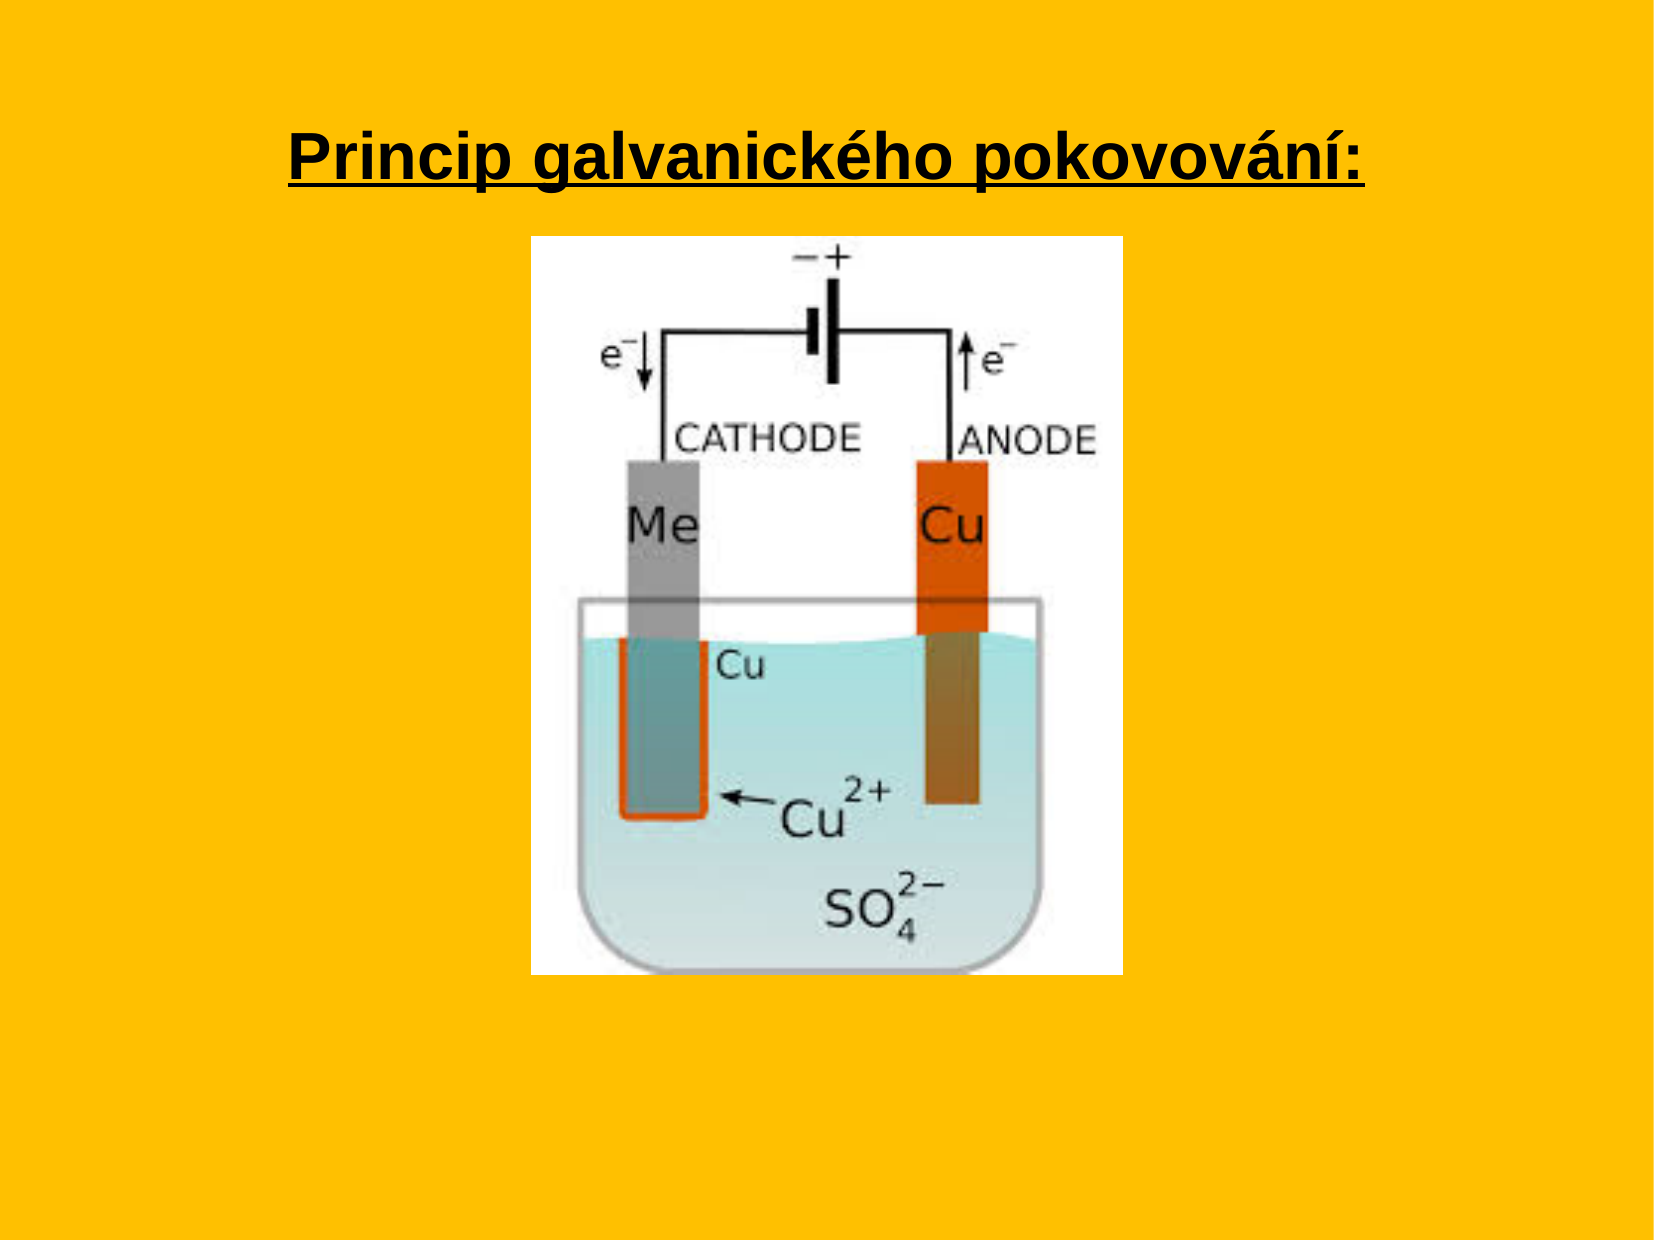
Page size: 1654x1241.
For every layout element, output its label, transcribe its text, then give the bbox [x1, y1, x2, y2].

subtitle [82, 290, 1571, 1109]
title Princip galvanického pokovování: [82, 49, 1571, 257]
picture [531, 236, 1123, 975]
